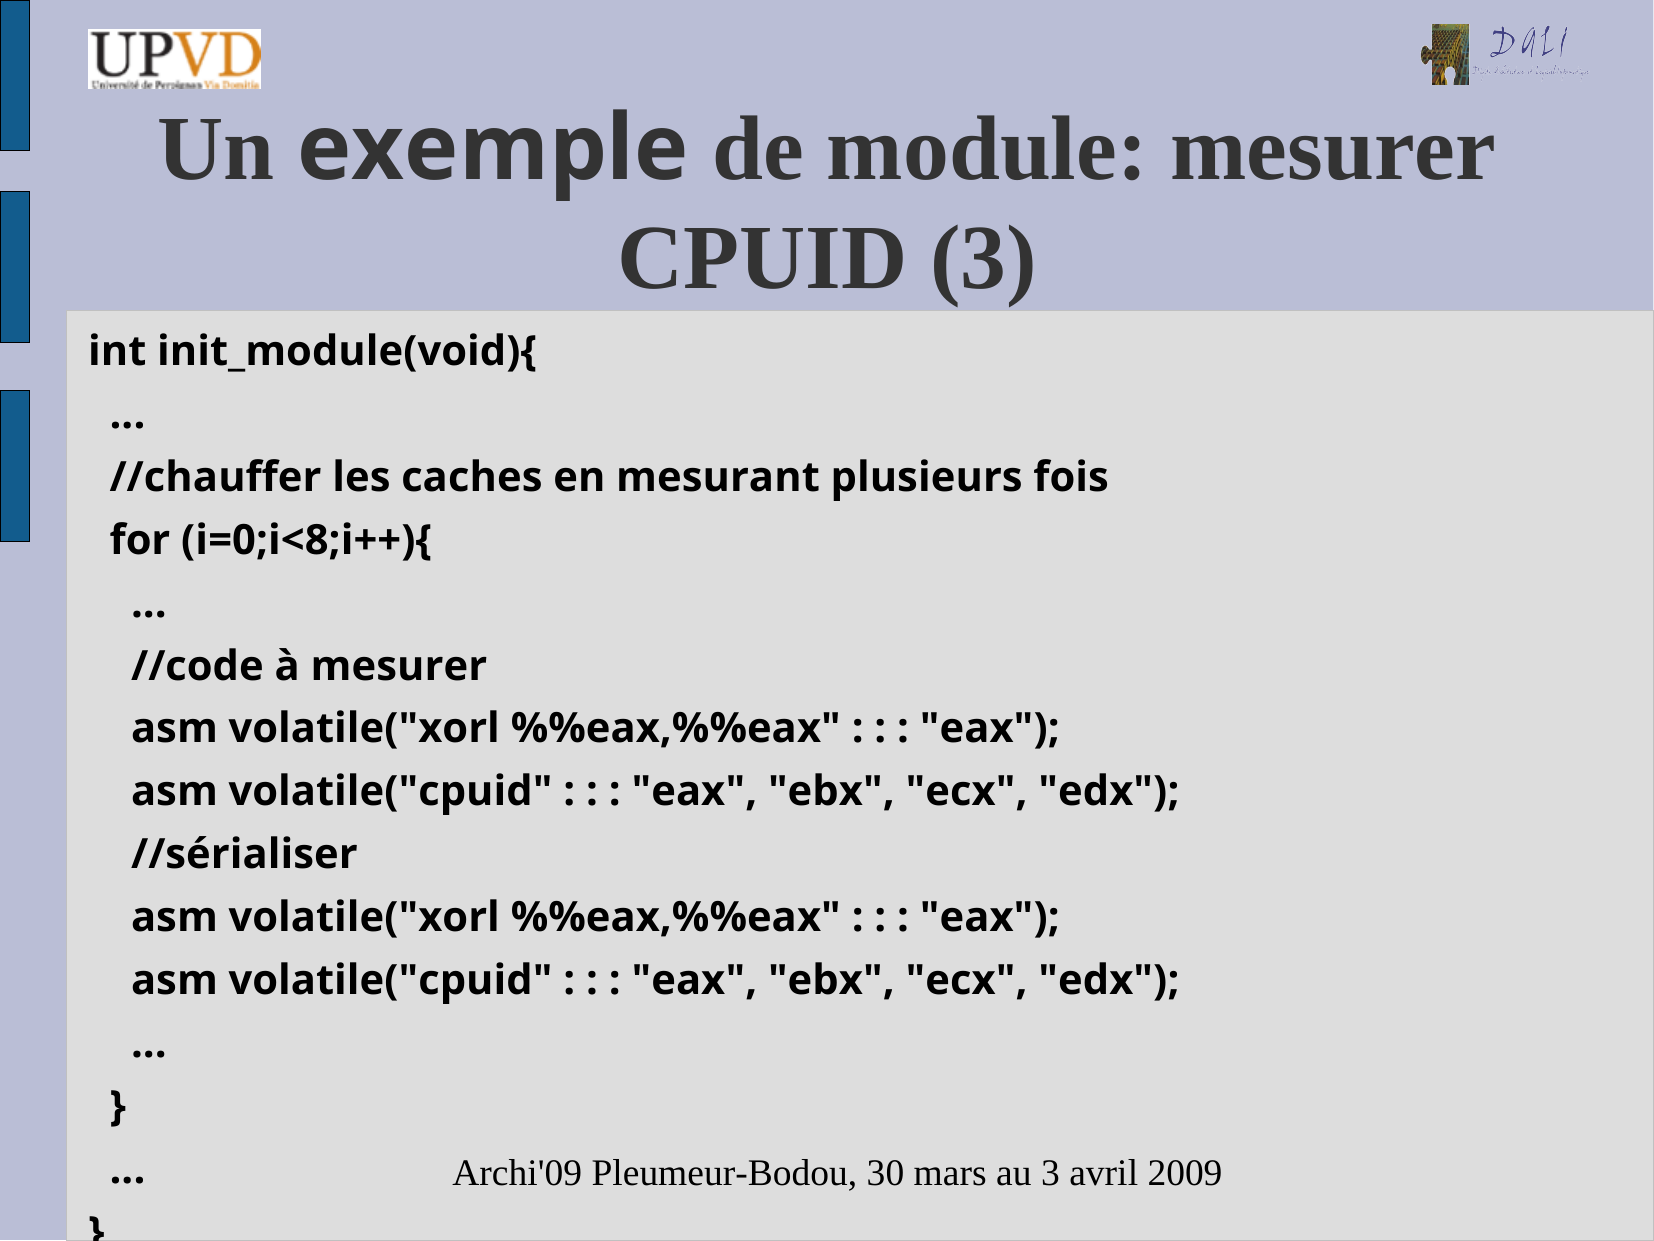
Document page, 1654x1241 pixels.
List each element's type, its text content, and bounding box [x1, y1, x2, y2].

title Un exemple de module: mesurer CPUID (3) [121, 90, 1534, 300]
picture [88, 29, 261, 89]
list int init_module(void){ ... //chauffer les caches en mesurant plusieurs fois for (i=0;i<8;i++){ ... //code à mesurer asm volatile("xorl %%eax,%%eax" : : : "eax"); asm volatile("cpuid" : : : "eax", "ebx", "ecx", "edx"); //sérialiser asm volatile("xorl %%eax,%%eax" : : : "eax"); asm volatile("cpuid" : : : "eax", "ebx", "ecx", "edx"); ... } ... } [88, 320, 1563, 1136]
picture [1420, 24, 1593, 85]
text_box Archi'09 Pleumeur-Bodou, 30 mars au 3 avril 2009 [452, 1151, 1226, 1204]
